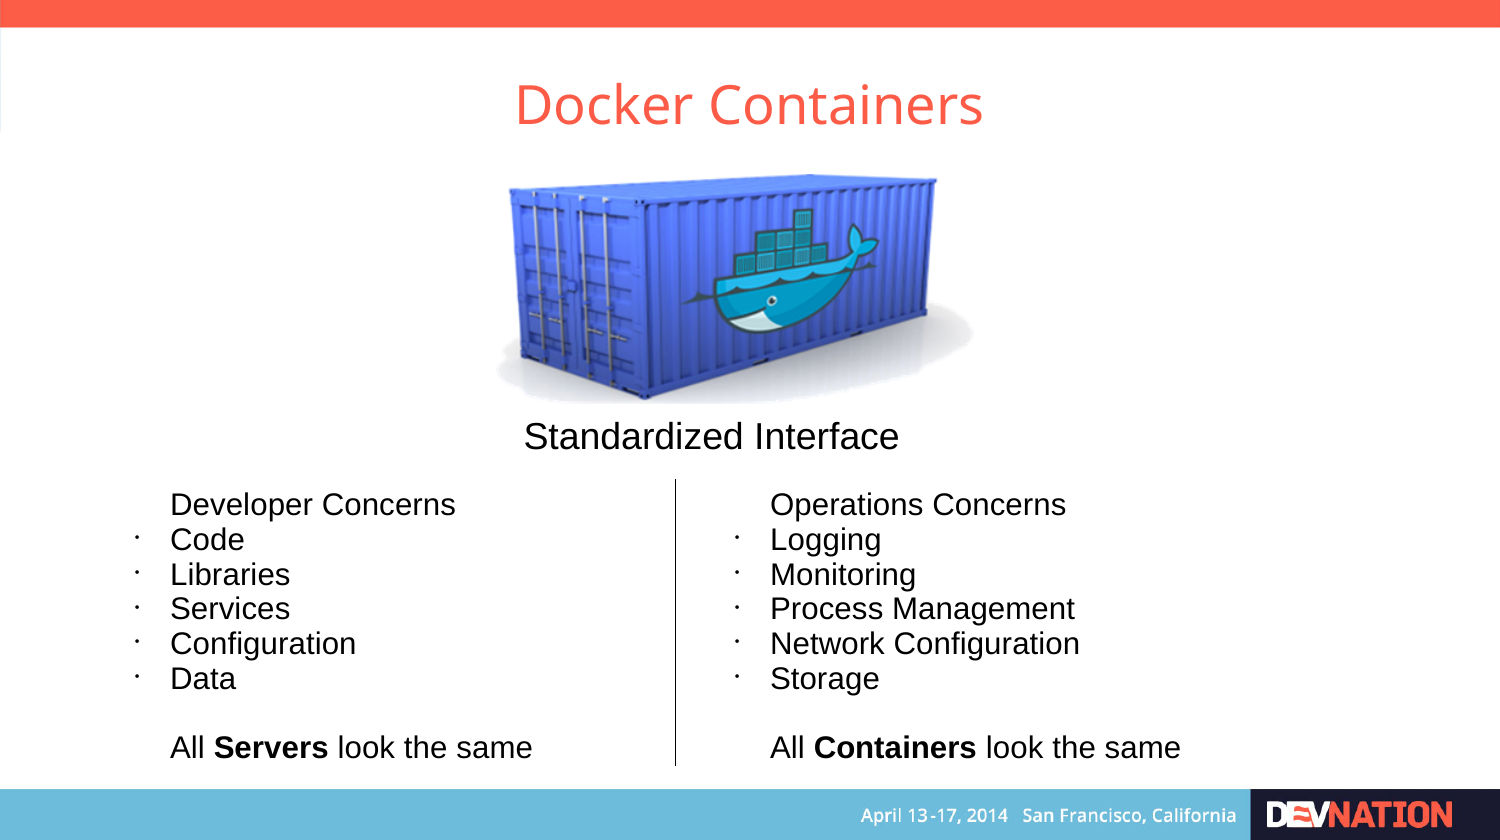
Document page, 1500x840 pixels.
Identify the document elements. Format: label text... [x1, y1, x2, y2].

text_box Developer Concerns Code Libraries Services Configuration Data All Servers look the same [120, 479, 646, 773]
text_box Operations Concerns Logging Monitoring Process Management Network Configuration Storage All Containers look the same [720, 479, 1246, 773]
text_box Standardized Interface [508, 408, 916, 466]
title Docker Containers [74, 33, 1425, 174]
picture [0, 0, 1500, 840]
